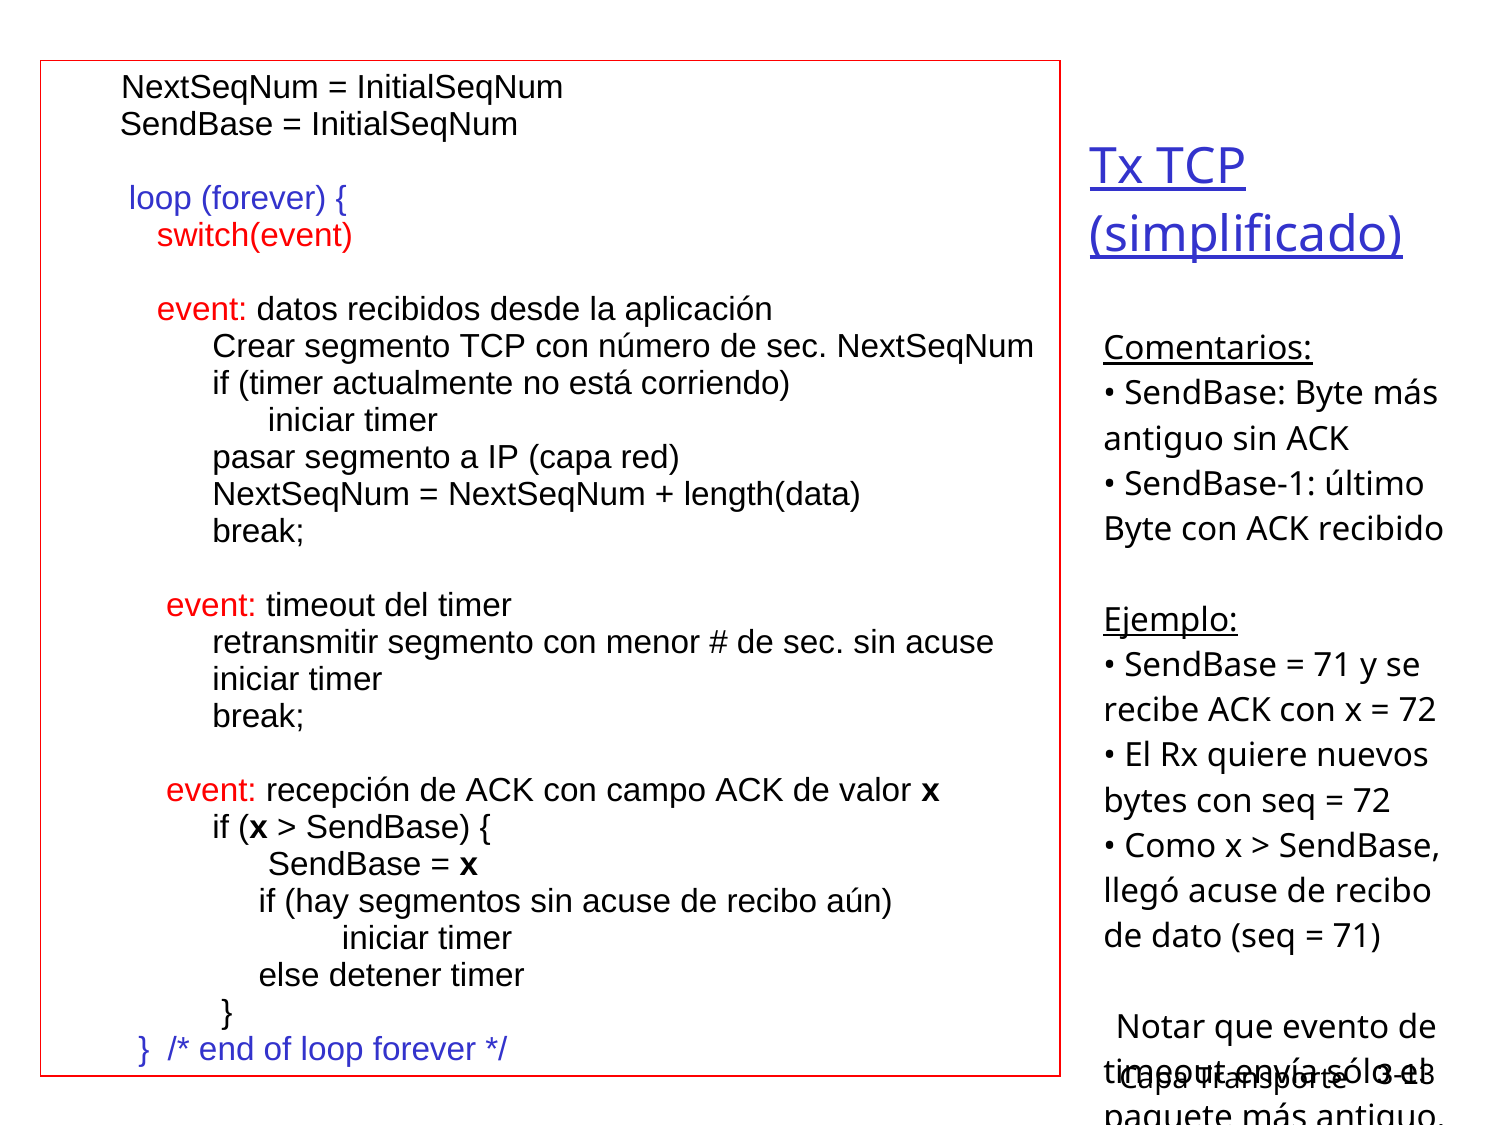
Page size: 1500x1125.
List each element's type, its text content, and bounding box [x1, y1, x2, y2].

title Tx TCP (simplificado) [1074, 104, 1500, 292]
text_box Comentarios: SendBase: Byte más antiguo sin ACK SendBase-1: último Byte con ACK recibido Ejemplo: SendBase = 71 y se recibe ACK con x = 72 El Rx quiere nuevos bytes con seq = 72 Como x > SendBase, llegó acuse de recibo de dato (seq = 71) Notar que evento de timeout envía sólo el paquete más antiguo. [1088, 316, 1500, 1125]
text_box NextSeqNum = InitialSeqNum SendBase = InitialSeqNum loop (forever) { switch(event) event: datos recibidos desde la aplicación Crear segmento TCP con número de sec. NextSeqNum if (timer actualmente no está corriendo) iniciar timer pasar segmento a IP (capa red) NextSeqNum = NextSeqNum + length(data) break; event: timeout del timer retransmitir segmento con menor # de sec. sin acuse iniciar timer break; event: recepción de ACK con campo ACK de valor x if (x > SendBase) { SendBase = x if (hay segmentos sin acuse de recibo aún) iniciar timer else detener timer } } /* end of loop forever */ [40, 60, 1060, 1076]
